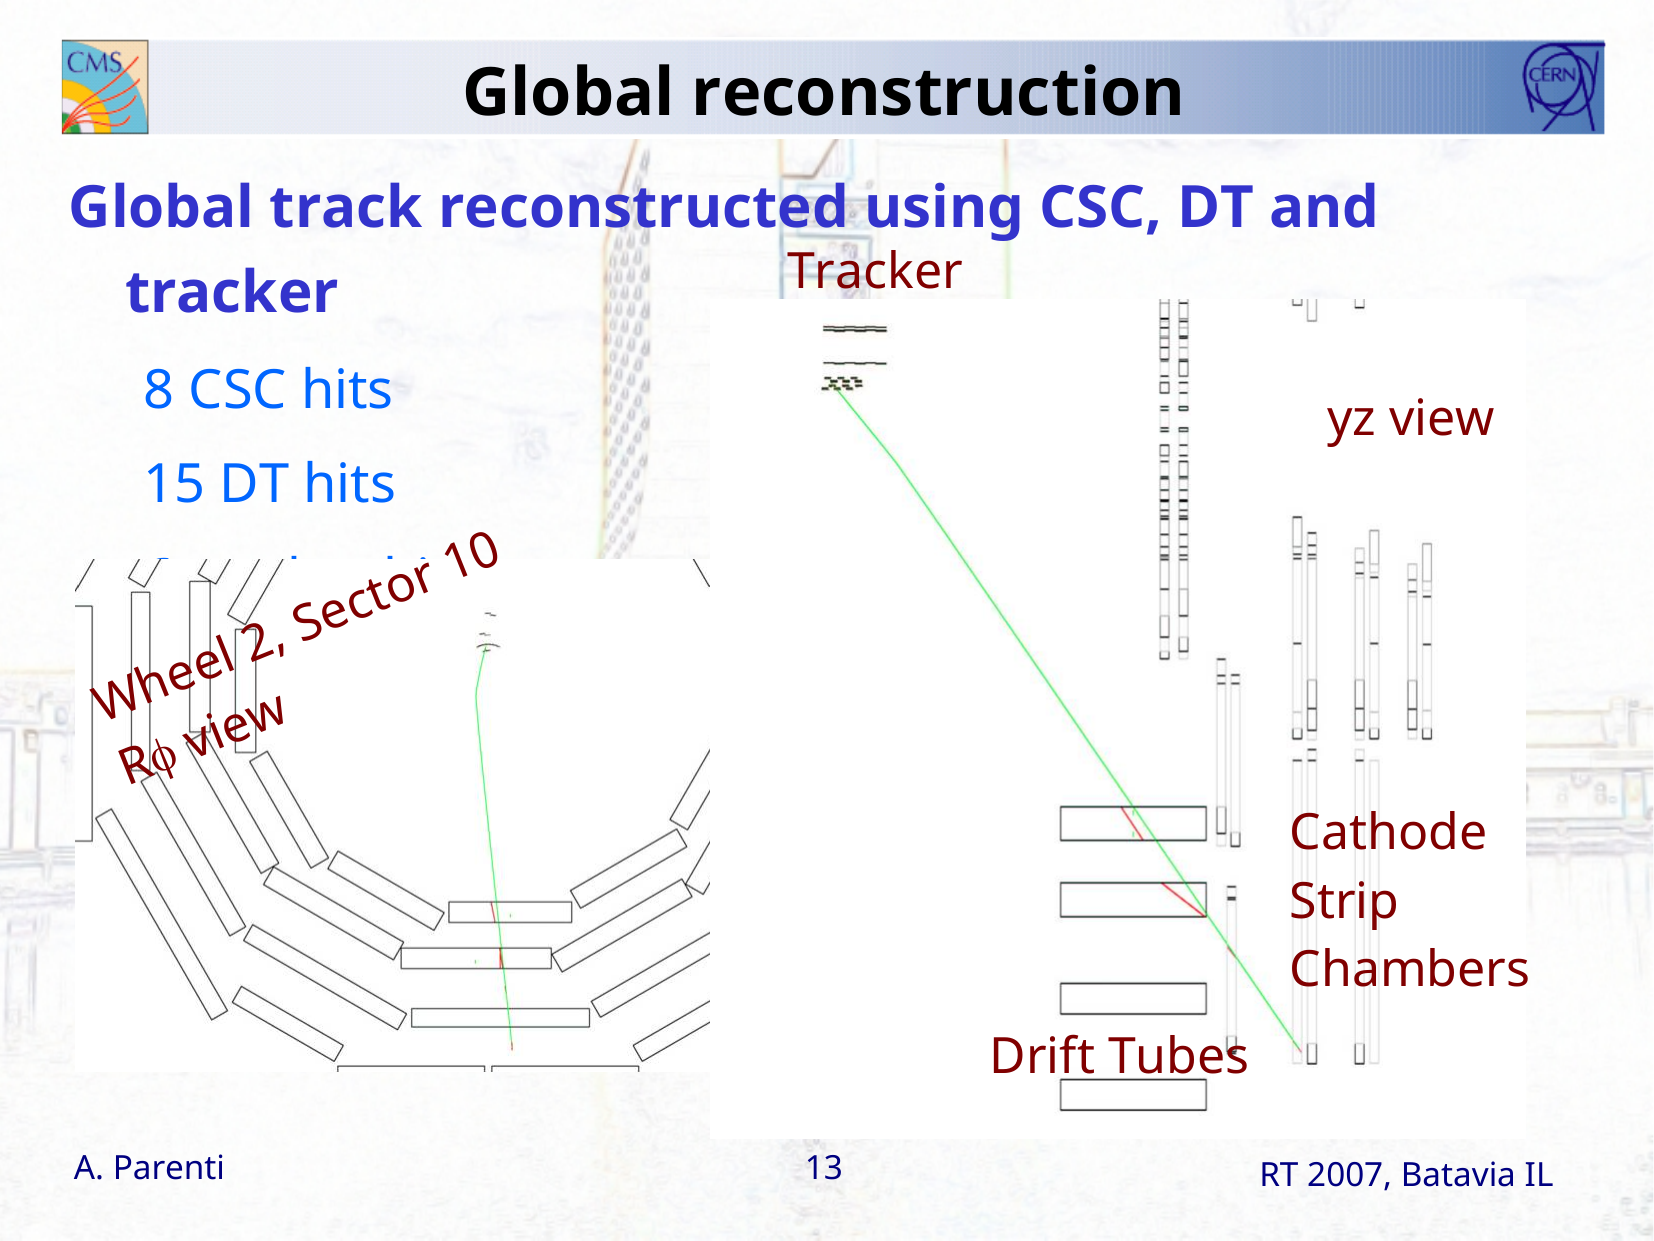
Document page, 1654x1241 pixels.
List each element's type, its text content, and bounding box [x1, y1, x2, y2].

picture [0, 0, 1654, 1241]
text_box Cathode Strip Chambers [1275, 789, 1560, 979]
list Global track reconstructed using CSC, DT and tracker 8 CSC hits 15 DT hits 6 tracker hits [68, 681, 710, 1126]
text_box yz view [1312, 375, 1530, 449]
title Global reconstruction [149, 42, 1499, 132]
text_box Wheel 2, Sector 10 Rf view [65, 483, 587, 801]
text_box Drift Tubes [975, 1012, 1282, 1086]
text_box Tracker [772, 228, 992, 302]
list Global track reconstructed using CSC, DT and tracker 8 CSC hits 15 DT hits 6 tracker hits [68, 158, 1585, 1126]
